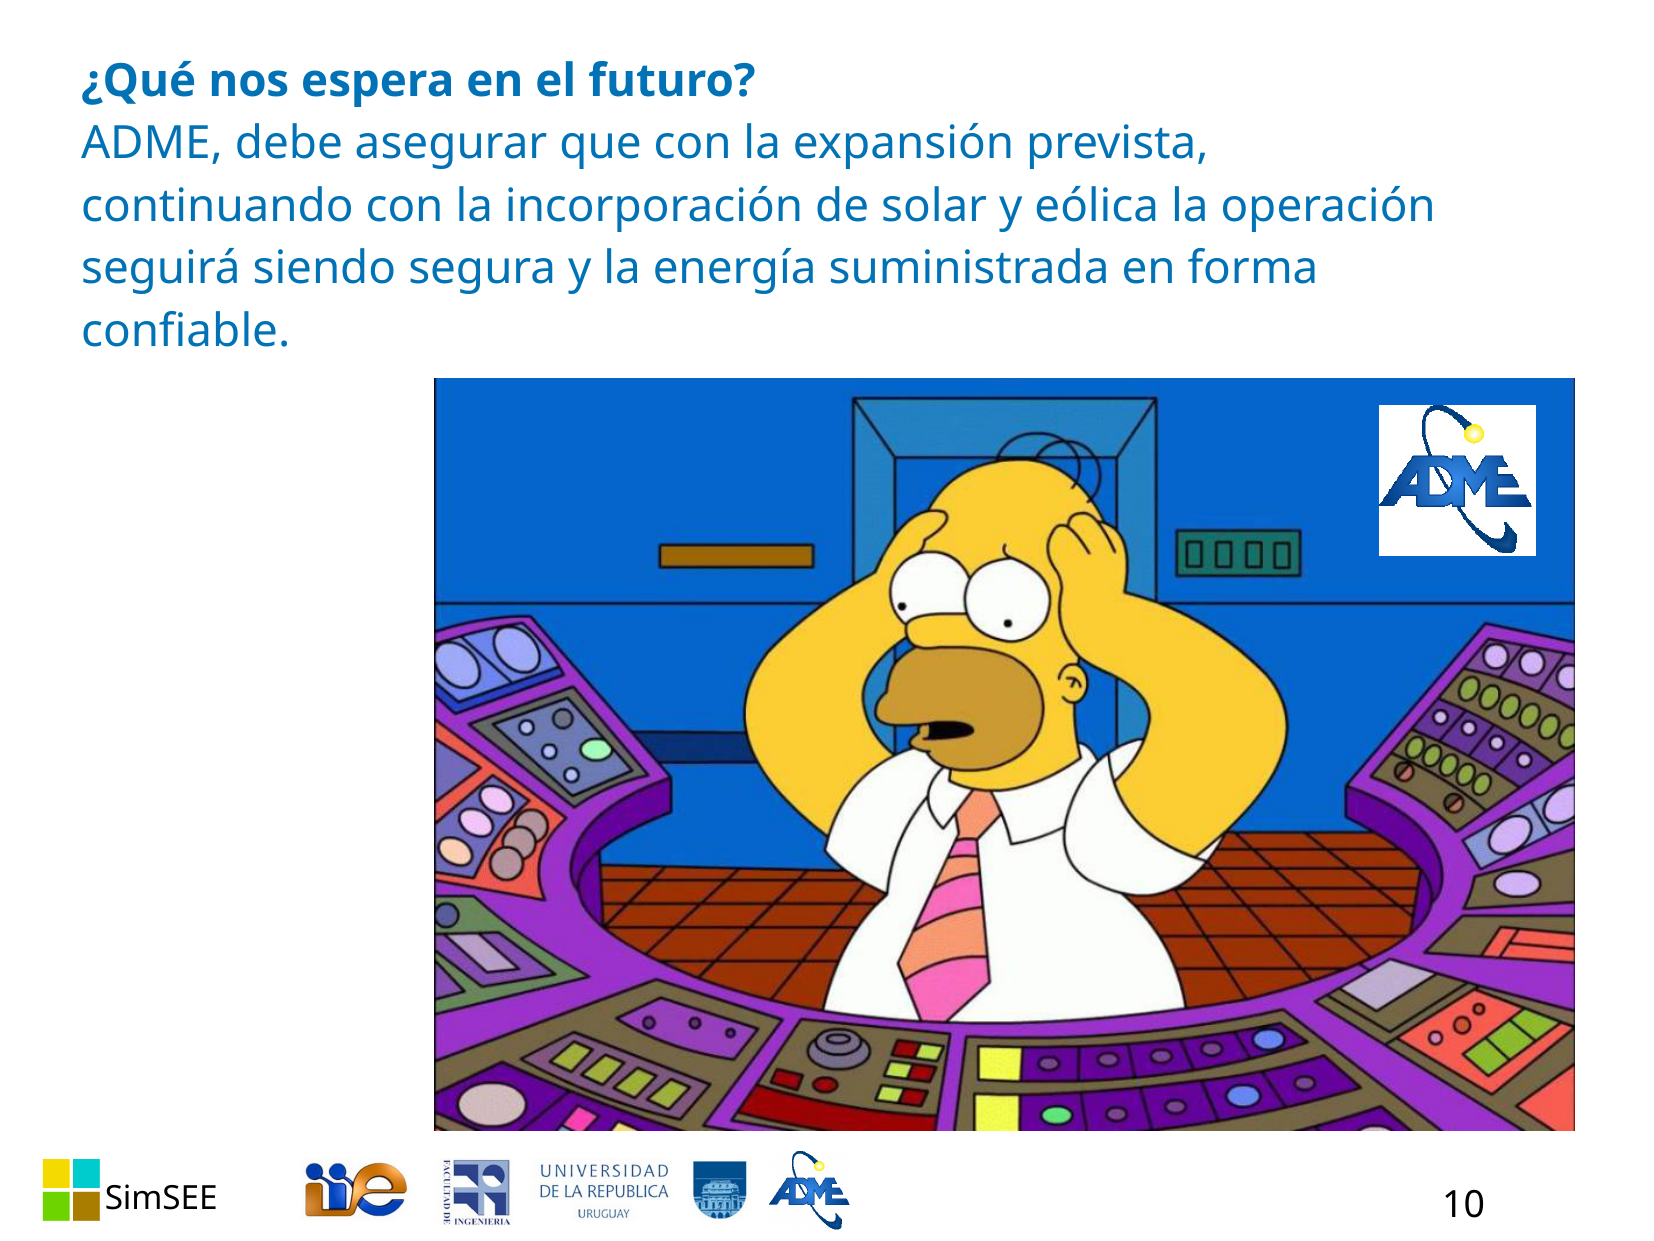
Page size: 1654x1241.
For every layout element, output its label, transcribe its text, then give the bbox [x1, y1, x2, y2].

title ¿Qué nos espera en el futuro? ADME, debe asegurar que con la expansión prevista, continuando con la incorporación de solar y eólica la operación seguirá siendo segura y la energía suministrada en forma confiable. [74, 47, 1486, 331]
picture [769, 1151, 852, 1231]
picture [41, 1157, 102, 1223]
picture [434, 378, 1575, 1131]
picture [295, 1154, 752, 1230]
